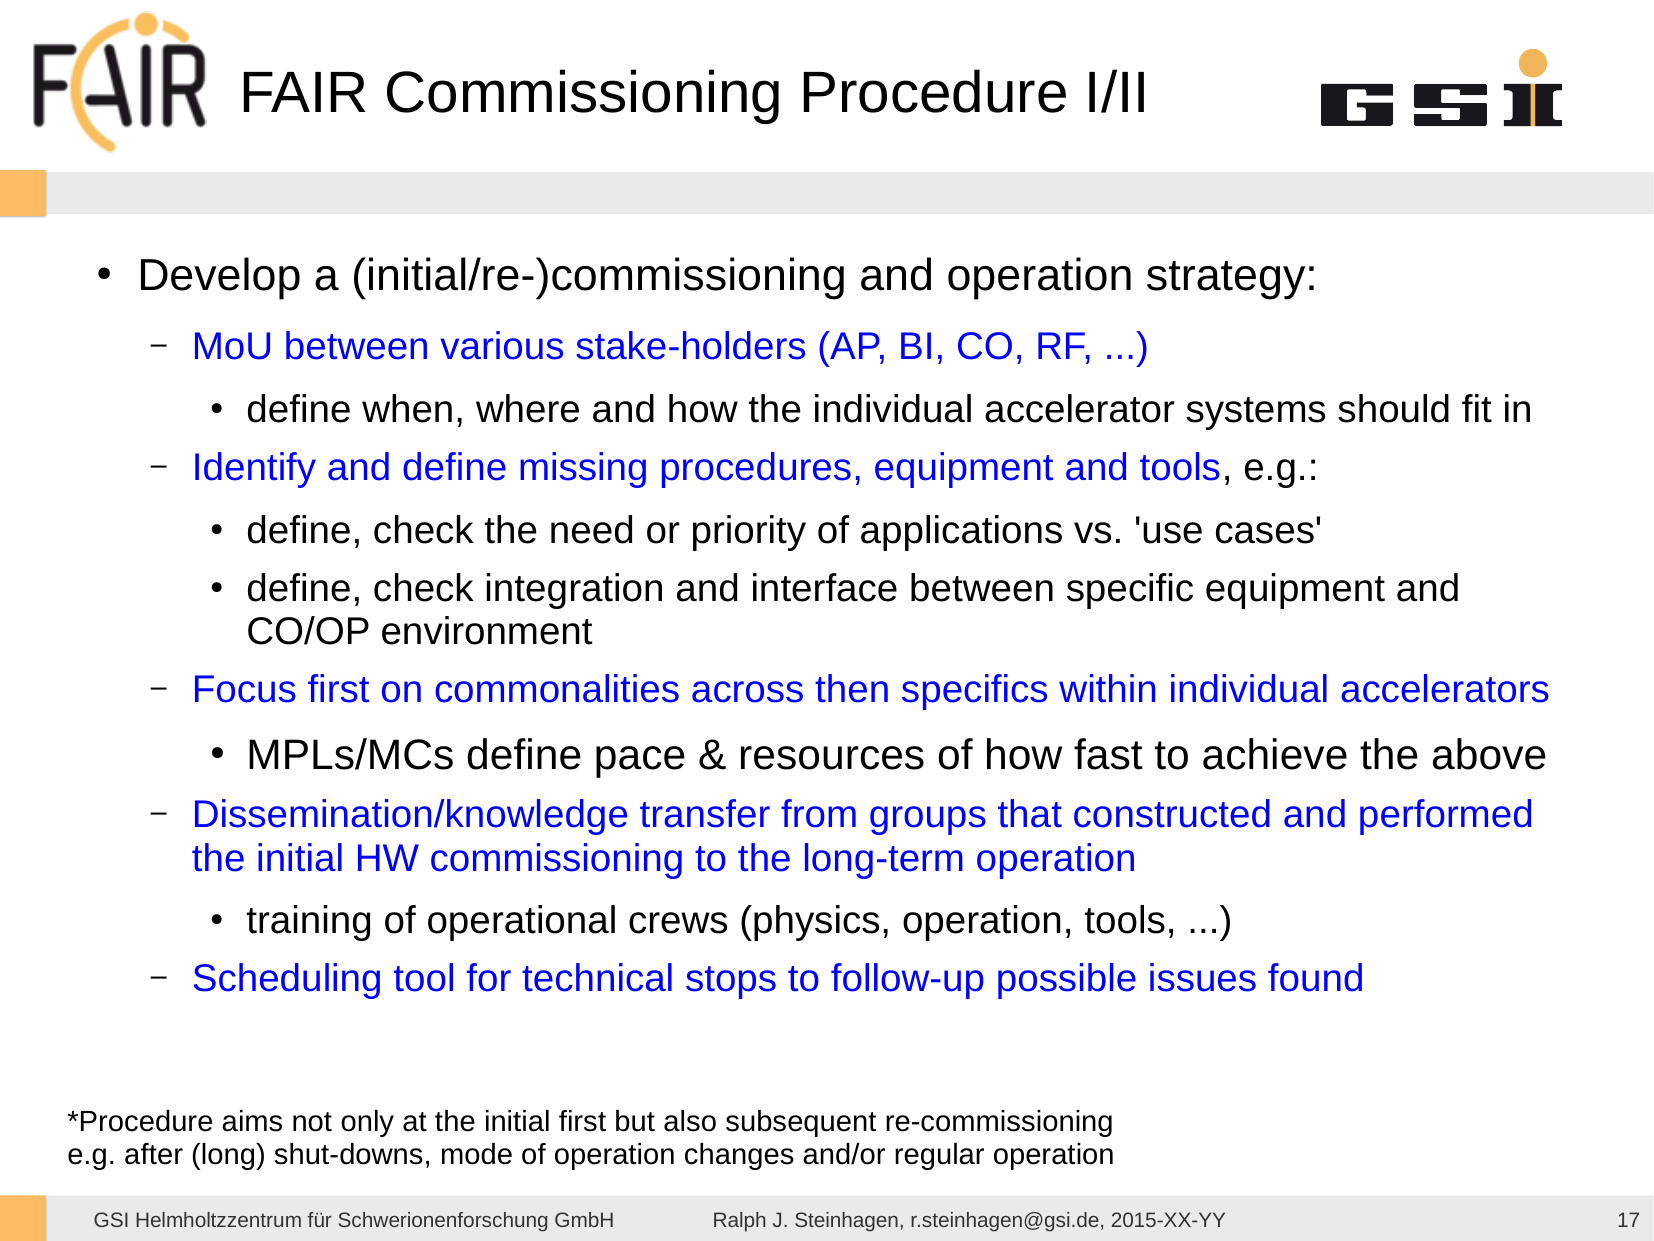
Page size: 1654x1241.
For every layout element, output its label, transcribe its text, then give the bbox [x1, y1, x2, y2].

text_box *Procedure aims not only at the initial first but also subsequent re-commissioning e.g. after (long) shut-downs, mode of operation changes and/or regular operation [67, 1105, 1140, 1190]
title FAIR Commissioning Procedure I/II [239, 23, 1301, 162]
picture [33, 10, 207, 155]
picture [1319, 46, 1564, 129]
list Develop a (initial/re-)commissioning and operation strategy: MoU between various stake-holders (AP, BI, CO, RF, ...) define when, where and how the individual accelerator systems should fit in Identify and define missing procedures, equipment and tools, e.g.: define, check the need or priority of applications vs. 'use cases' define, check integration and interface between specific equipment and CO/OP environment Focus first on commonalities across then specifics within individual accelerators MPLs/MCs define pace & resources of how fast to achieve the above Dissemination/knowledge transfer from groups that constructed and performed the initial HW commissioning to the long-term operation training of operational crews (physics, operation, tools, ...) Scheduling tool for technical stops to follow-up possible issues found [82, 249, 1571, 1059]
